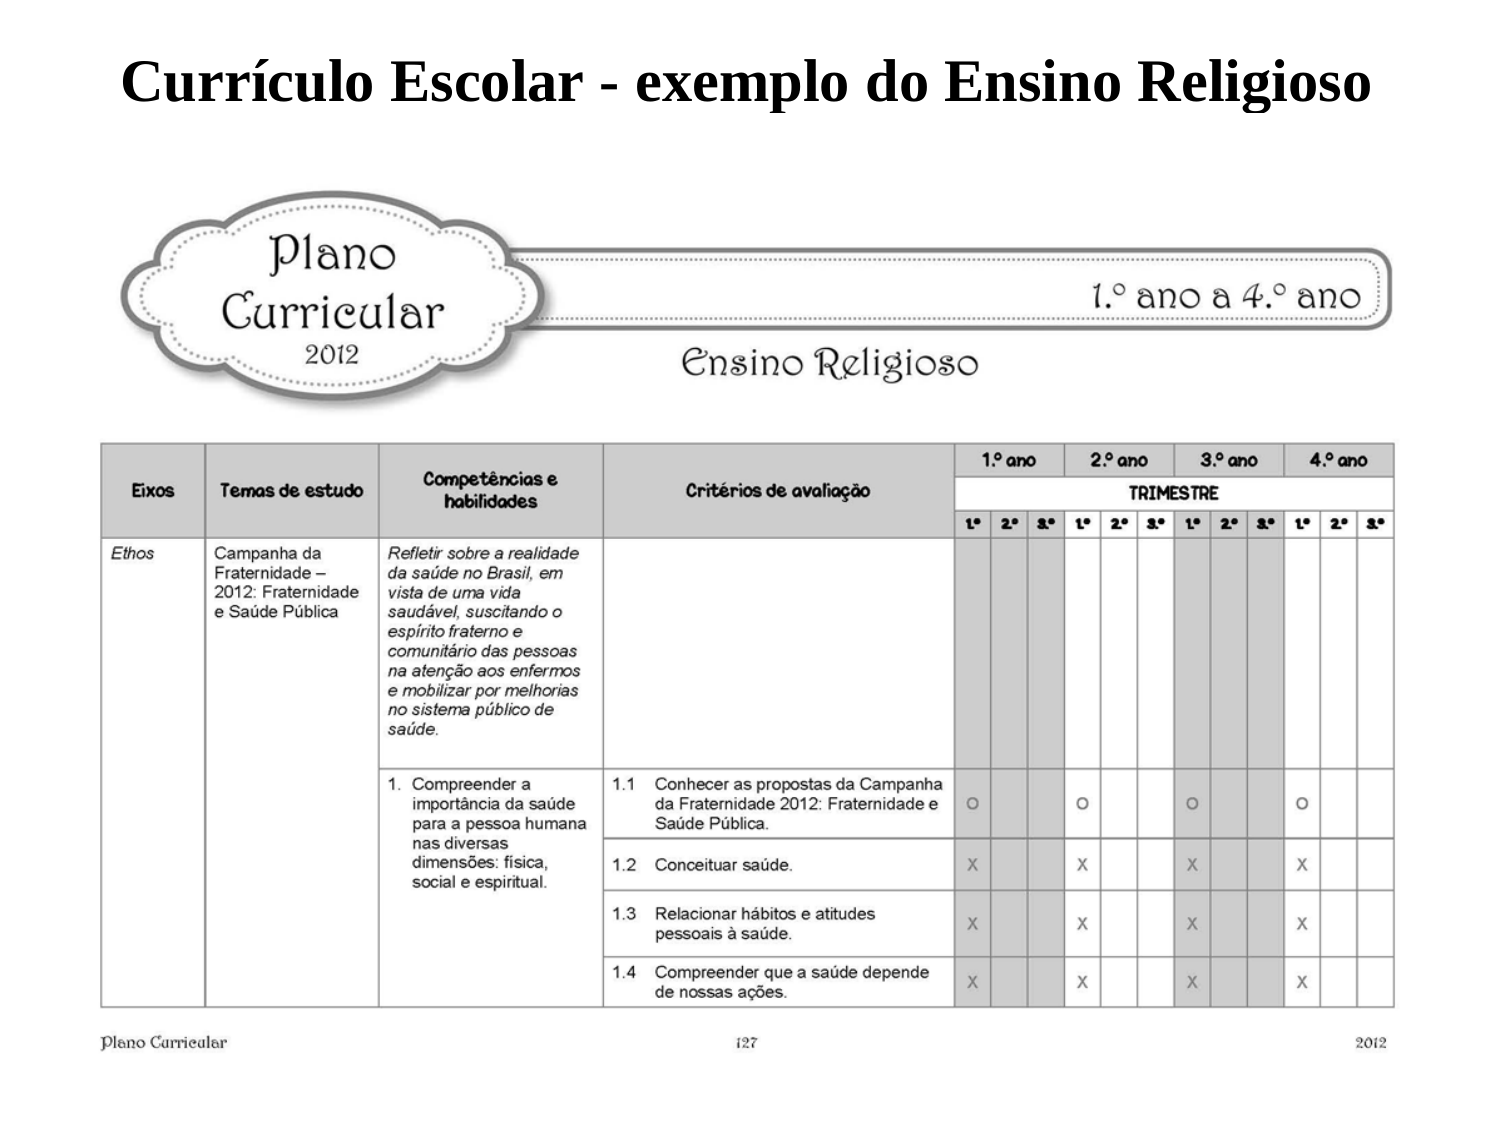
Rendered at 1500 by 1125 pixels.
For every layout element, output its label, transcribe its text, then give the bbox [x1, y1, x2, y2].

picture [29, 113, 1465, 1124]
title Currículo Escolar - exemplo do Ensino Religioso Religioso [63, 33, 1431, 113]
